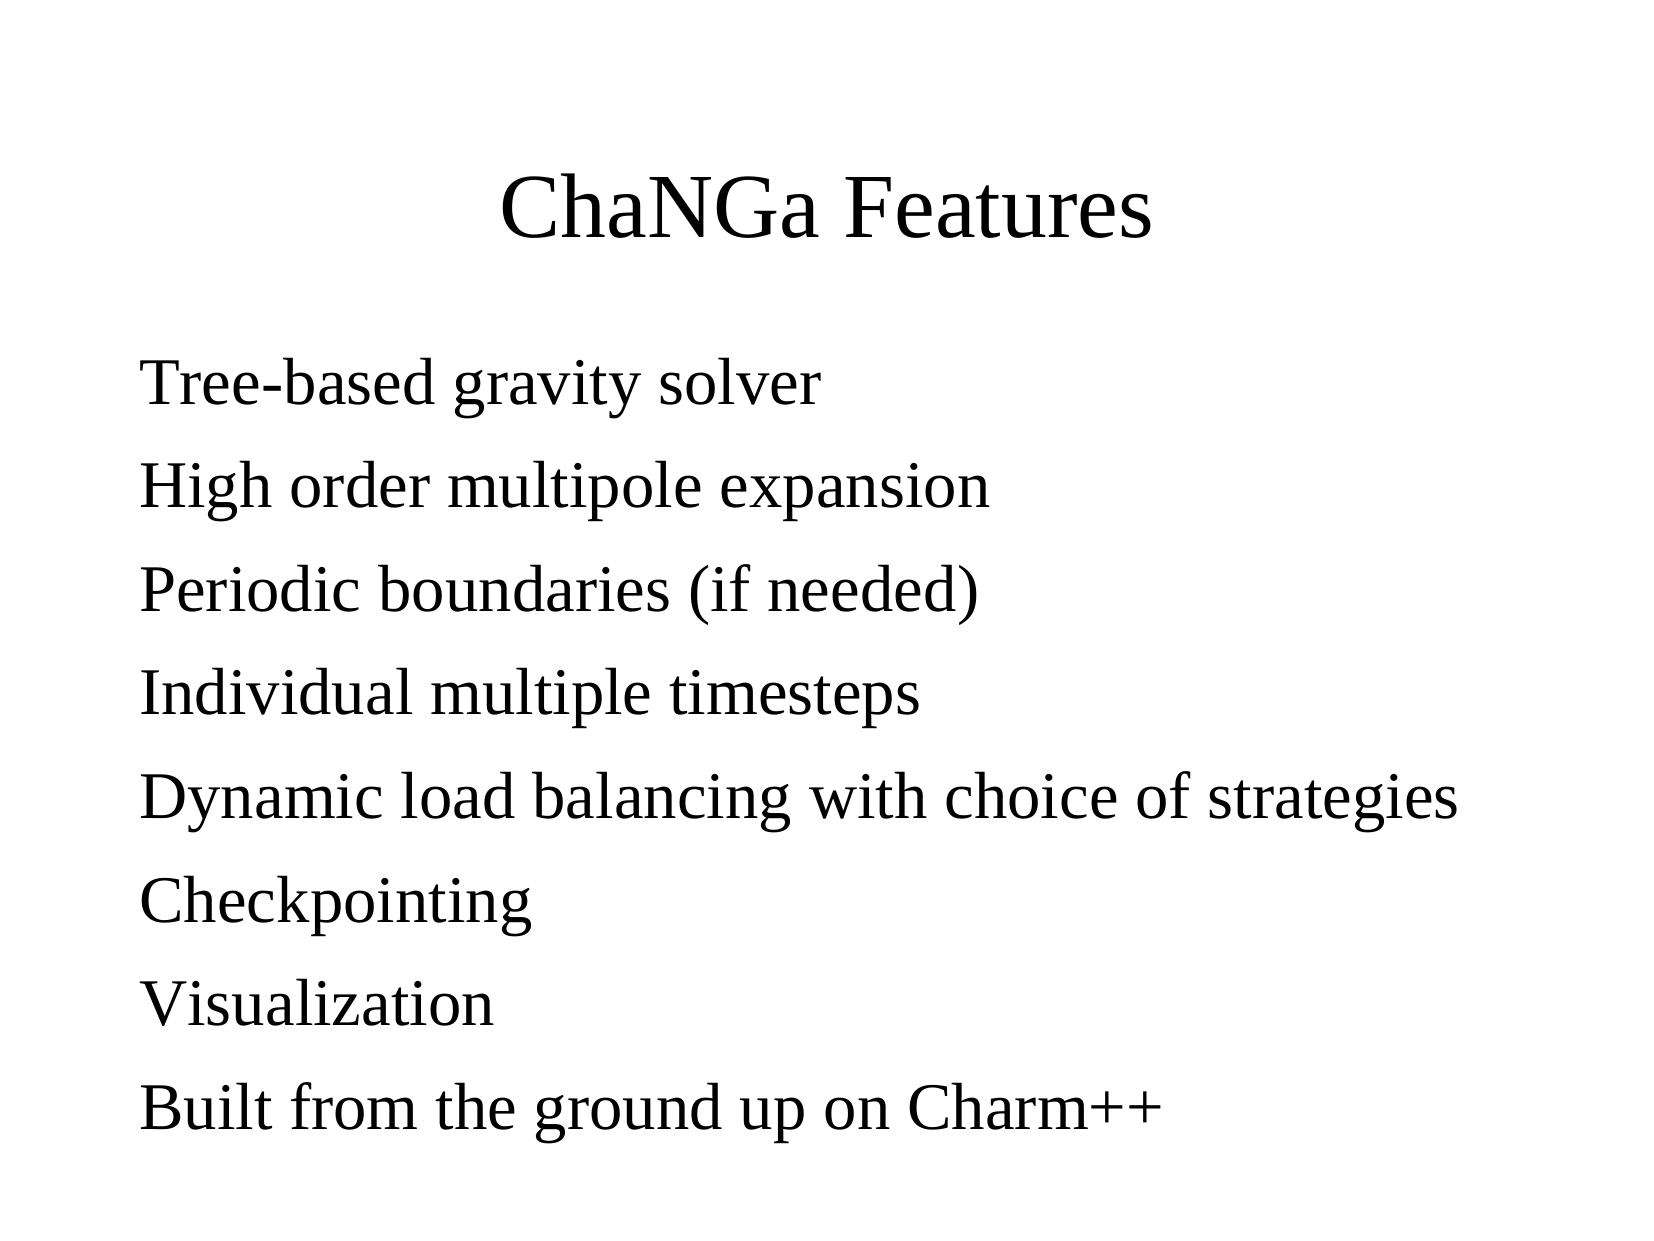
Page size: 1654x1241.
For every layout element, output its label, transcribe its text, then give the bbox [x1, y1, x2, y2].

title ChaNGa Features [121, 95, 1534, 318]
list Tree-based gravity solver High order multipole expansion Periodic boundaries (if needed) Individual multiple timesteps Dynamic load balancing with choice of strategies Checkpointing Visualization Built from the ground up on Charm++ [121, 344, 1534, 1198]
